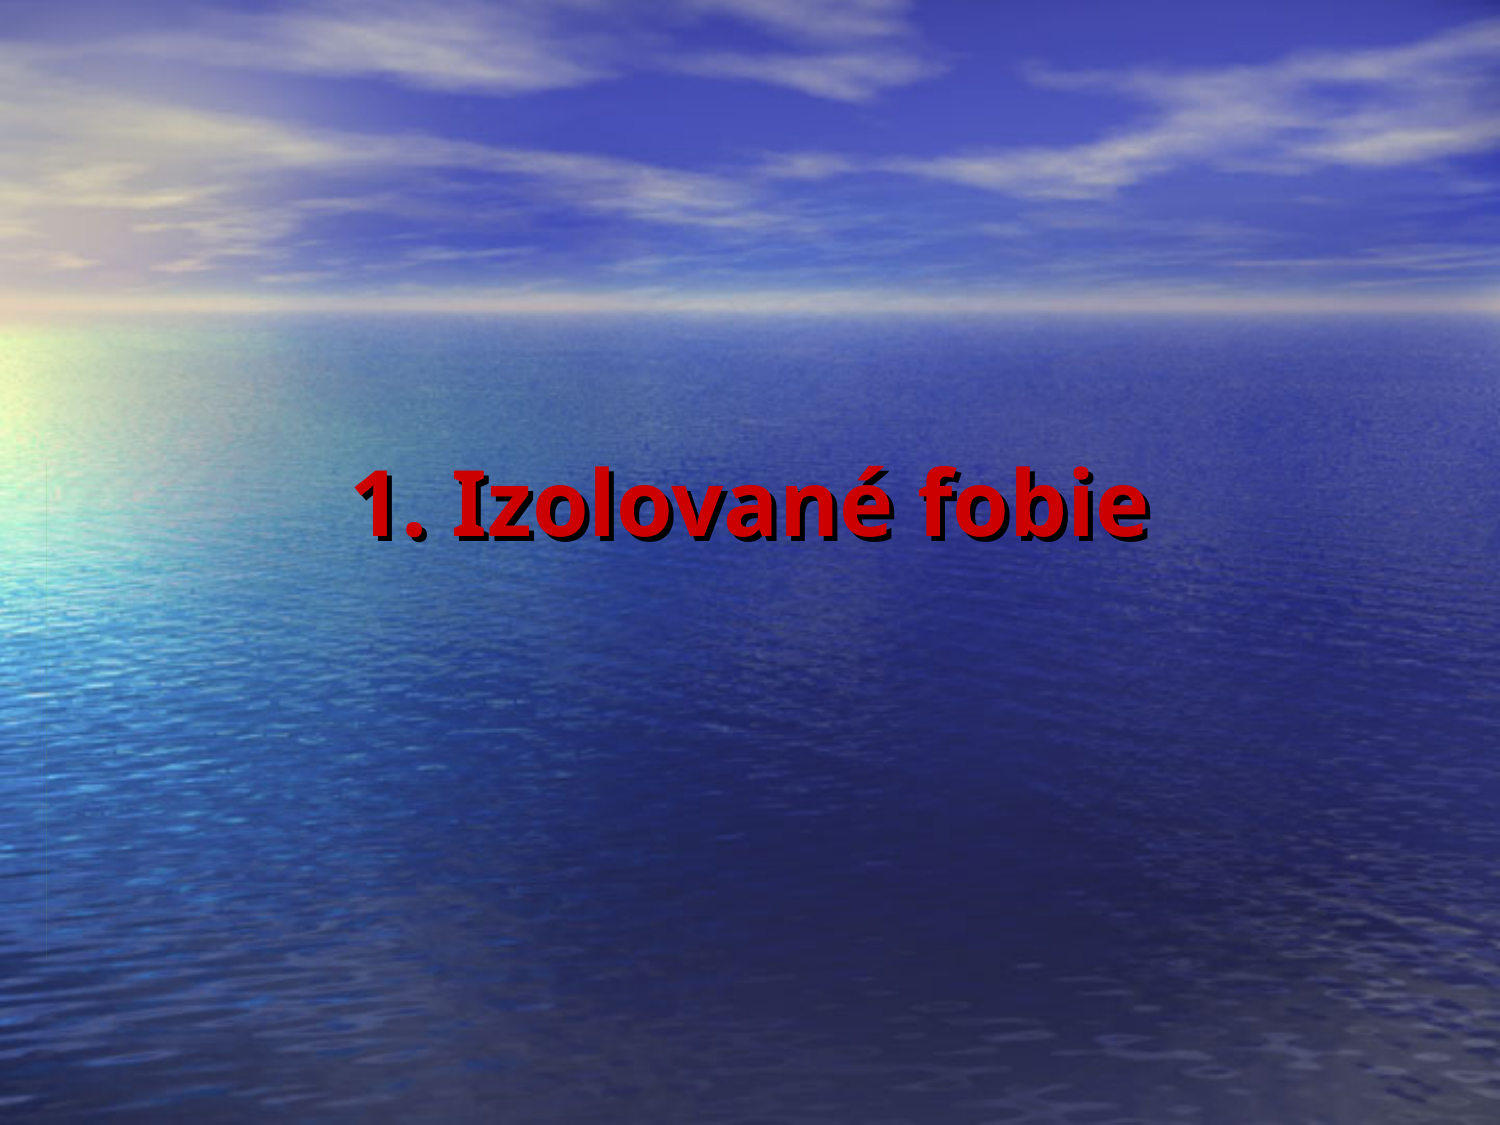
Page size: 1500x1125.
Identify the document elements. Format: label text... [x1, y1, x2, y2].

picture [0, 0, 1500, 1125]
title 1. Izolované fobie [112, 327, 1388, 563]
